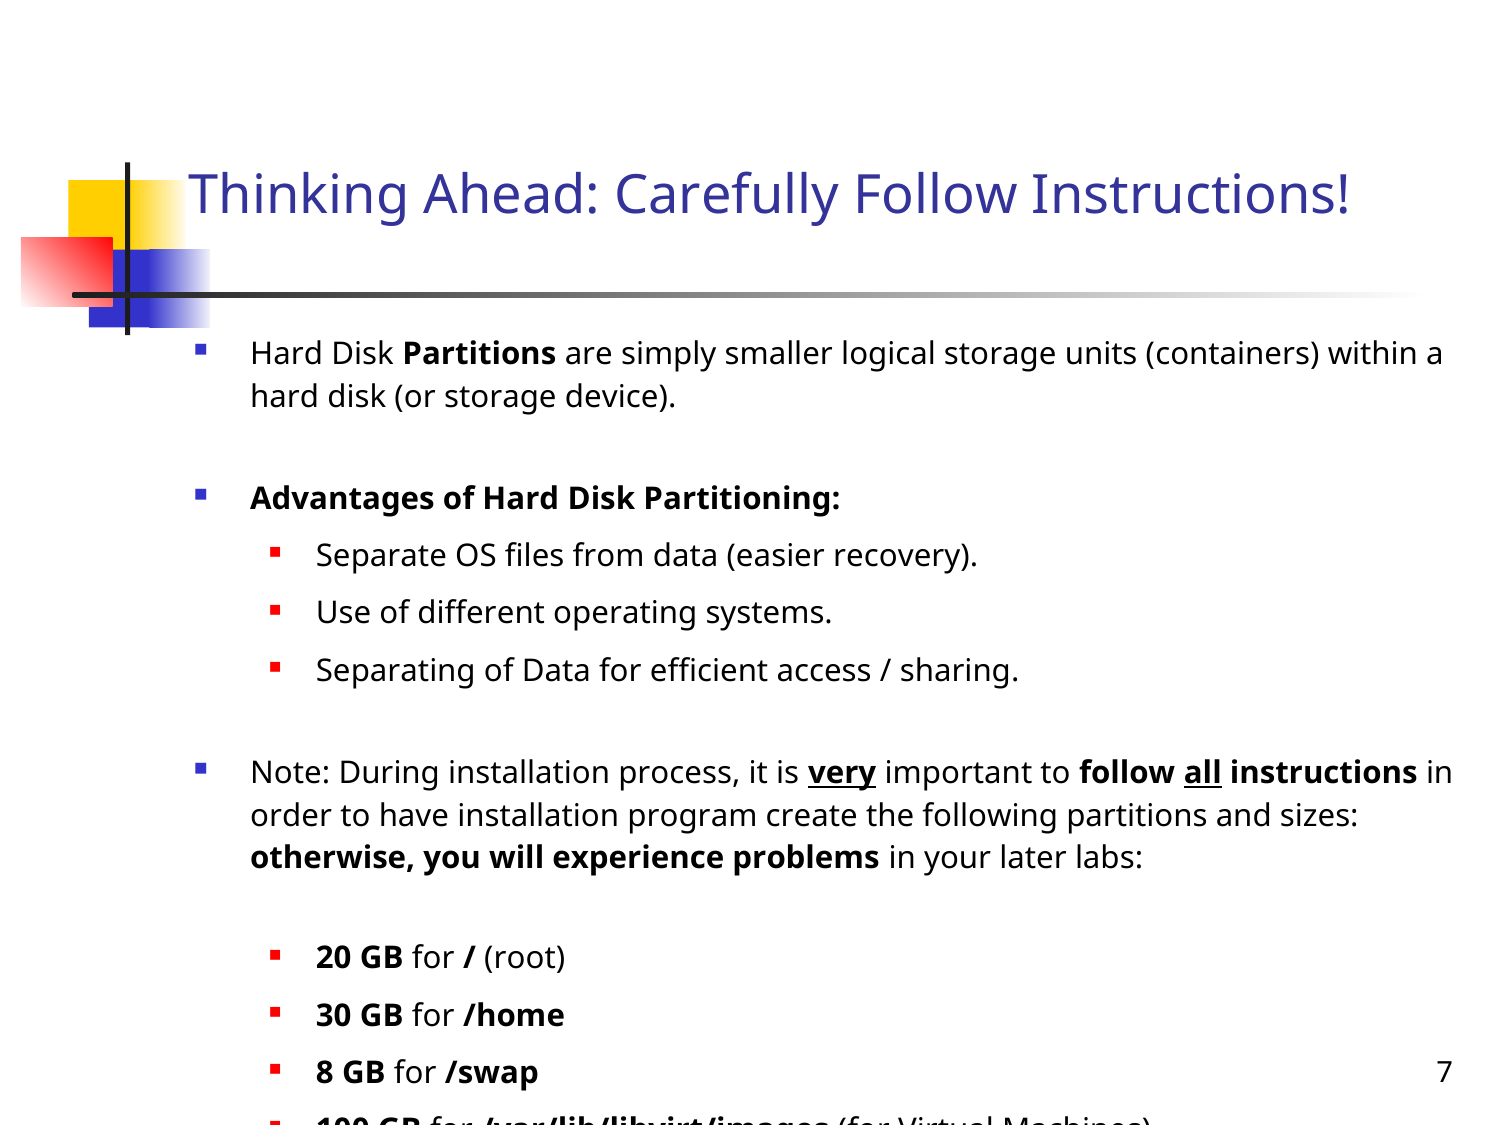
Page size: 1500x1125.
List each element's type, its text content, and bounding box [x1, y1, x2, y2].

title Thinking Ahead: Carefully Follow Instructions! [188, 42, 1468, 268]
list Hard Disk Partitions are simply smaller logical storage units (containers) within a hard disk (or storage device). Advantages of Hard Disk Partitioning: Separate OS files from data (easier recovery). Use of different operating systems. Separating of Data for efficient access / sharing. Note: During installation process, it is very important to follow all instructions in order to have installation program create the following partitions and sizes: otherwise, you will experience problems in your later labs: 20 GB for / (root) 30 GB for /home 8 GB for /swap 100 GB for /var/lib/libvirt/images (for Virtual Machines) [193, 331, 1469, 1083]
